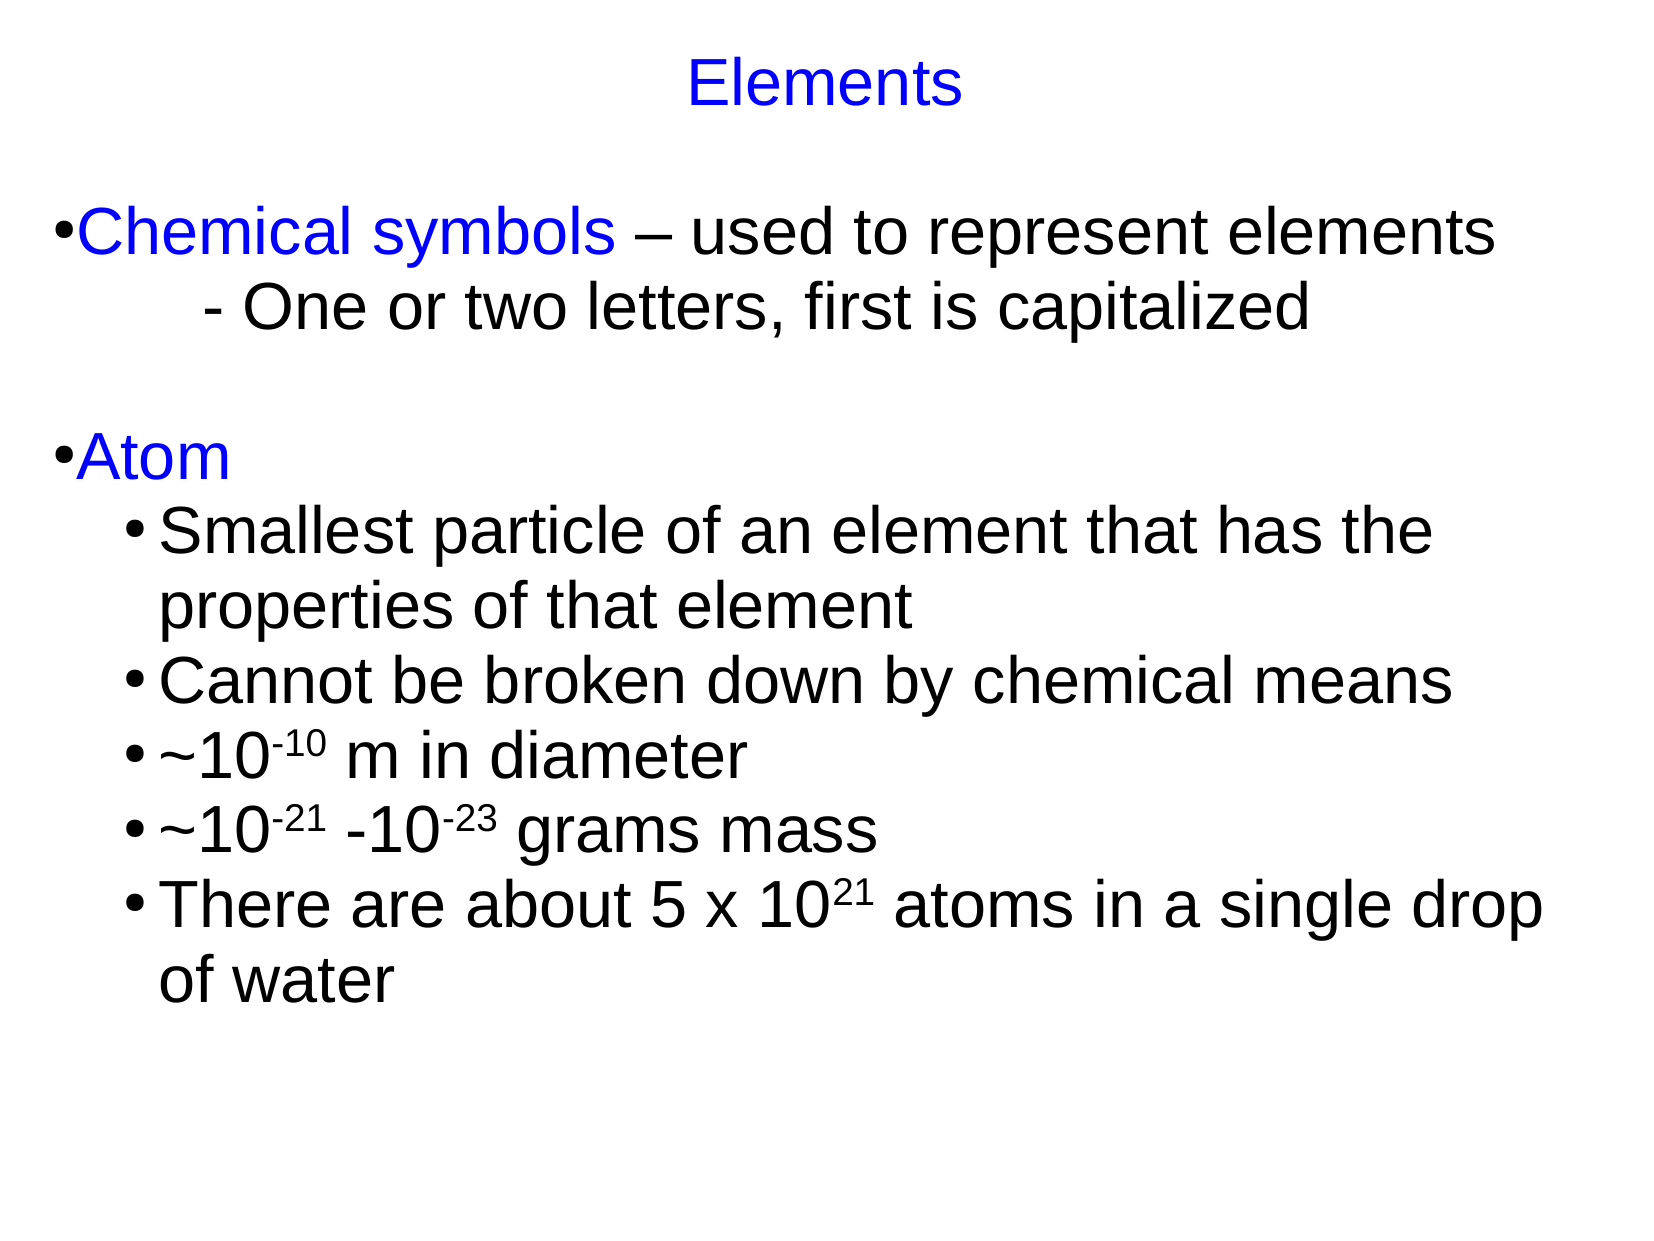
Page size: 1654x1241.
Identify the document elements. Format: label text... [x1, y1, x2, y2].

text_box Elements Chemical symbols – used to represent elements - One or two letters, first is capitalized Atom Smallest particle of an element that has the properties of that element Cannot be broken down by chemical means ~10-10 m in diameter ~10-21 -10-23 grams mass There are about 5 x 1021 atoms in a single drop of water [37, 37, 1613, 1025]
